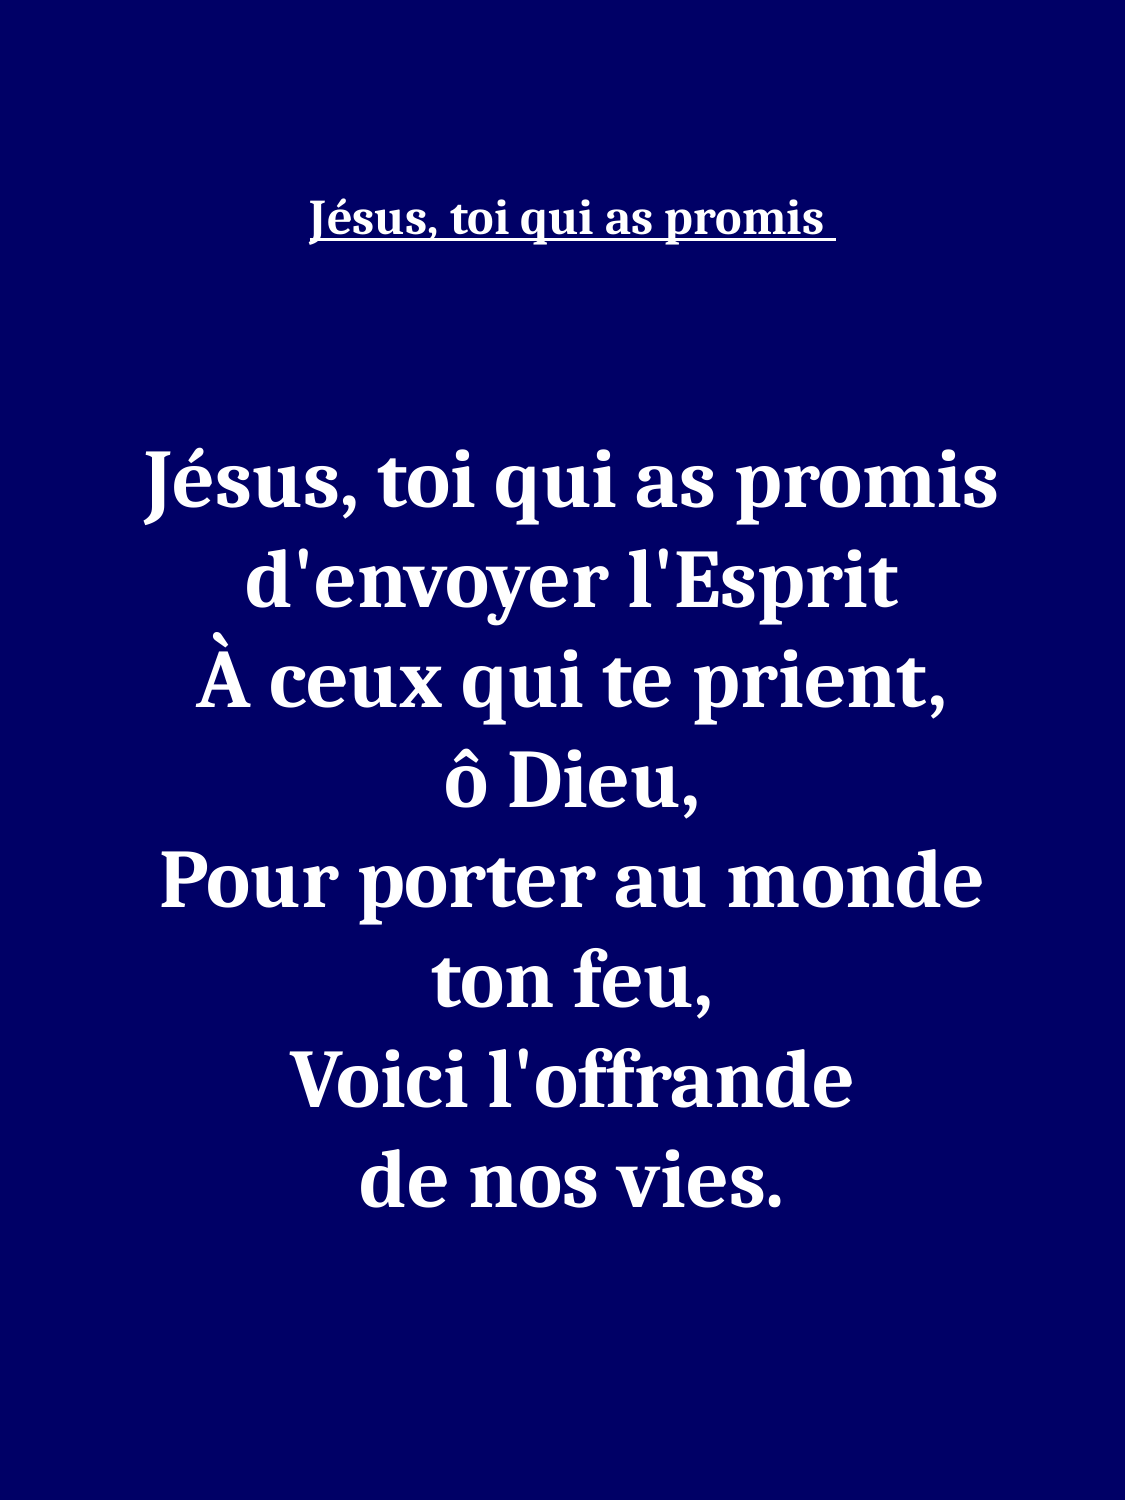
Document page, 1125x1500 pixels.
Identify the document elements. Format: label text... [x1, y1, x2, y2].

text_box Jésus, toi qui as promis Jésus, toi qui as promis d'envoyer l'Esprit À ceux qui te prient, ô Dieu, Pour porter au monde ton feu, Voici l'offrande de nos vies. [47, 177, 1099, 1311]
